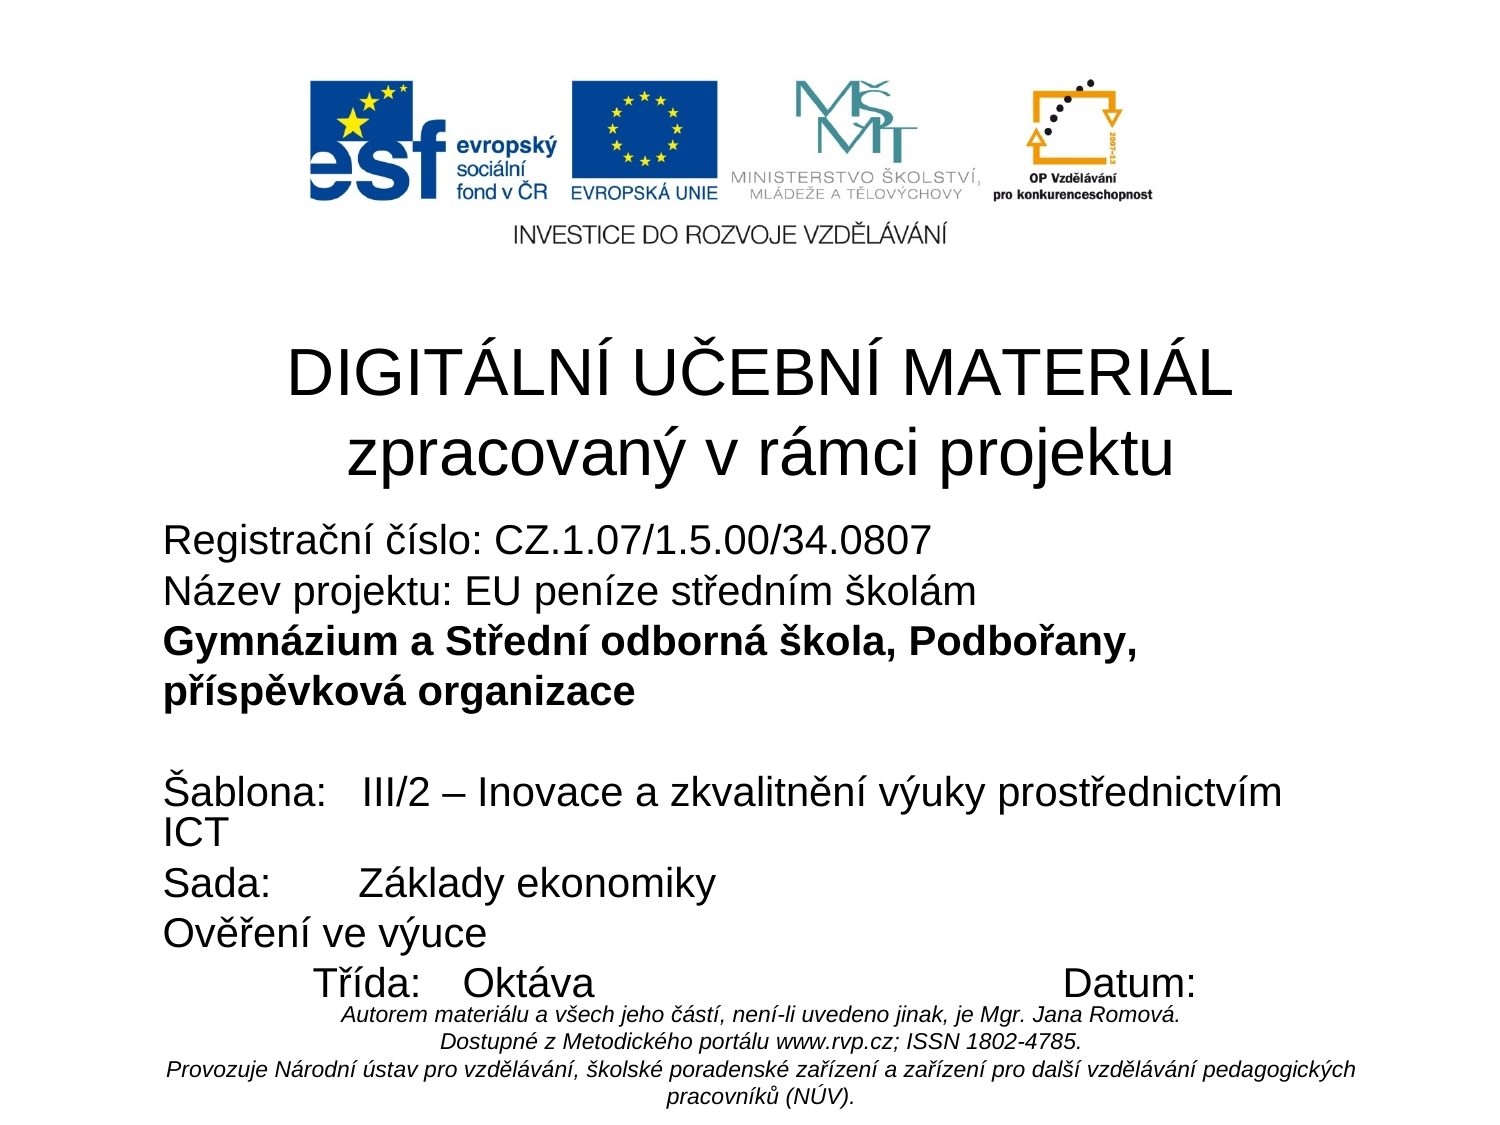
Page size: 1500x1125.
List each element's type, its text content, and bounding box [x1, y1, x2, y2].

title DIGITÁLNÍ UČEBNÍ MATERIÁL zpracovaný v rámci projektu [123, 321, 1399, 497]
picture [265, 42, 1210, 274]
text_box Registrační číslo: CZ.1.07/1.5.00/34.0807 Název projektu: EU peníze středním školám Gymnázium a Střední odborná škola, Podbořany, příspěvková organizace Šablona: III/2 – Inovace a zkvalitnění výuky prostřednictvím ICT Sada: Základy ekonomiky Ověření ve výuce Třída: Oktáva Datum: [147, 515, 1376, 983]
text_box Autorem materiálu a všech jeho částí, není-li uvedeno jinak, je Mgr. Jana Romová. Dostupné z Metodického portálu www.rvp.cz; ISSN 1802-4785. Provozuje Národní ústav pro vzdělávání, školské poradenské zařízení a zařízení pro další vzdělávání pedagogických pracovníků (NÚV). [123, 983, 1399, 1125]
